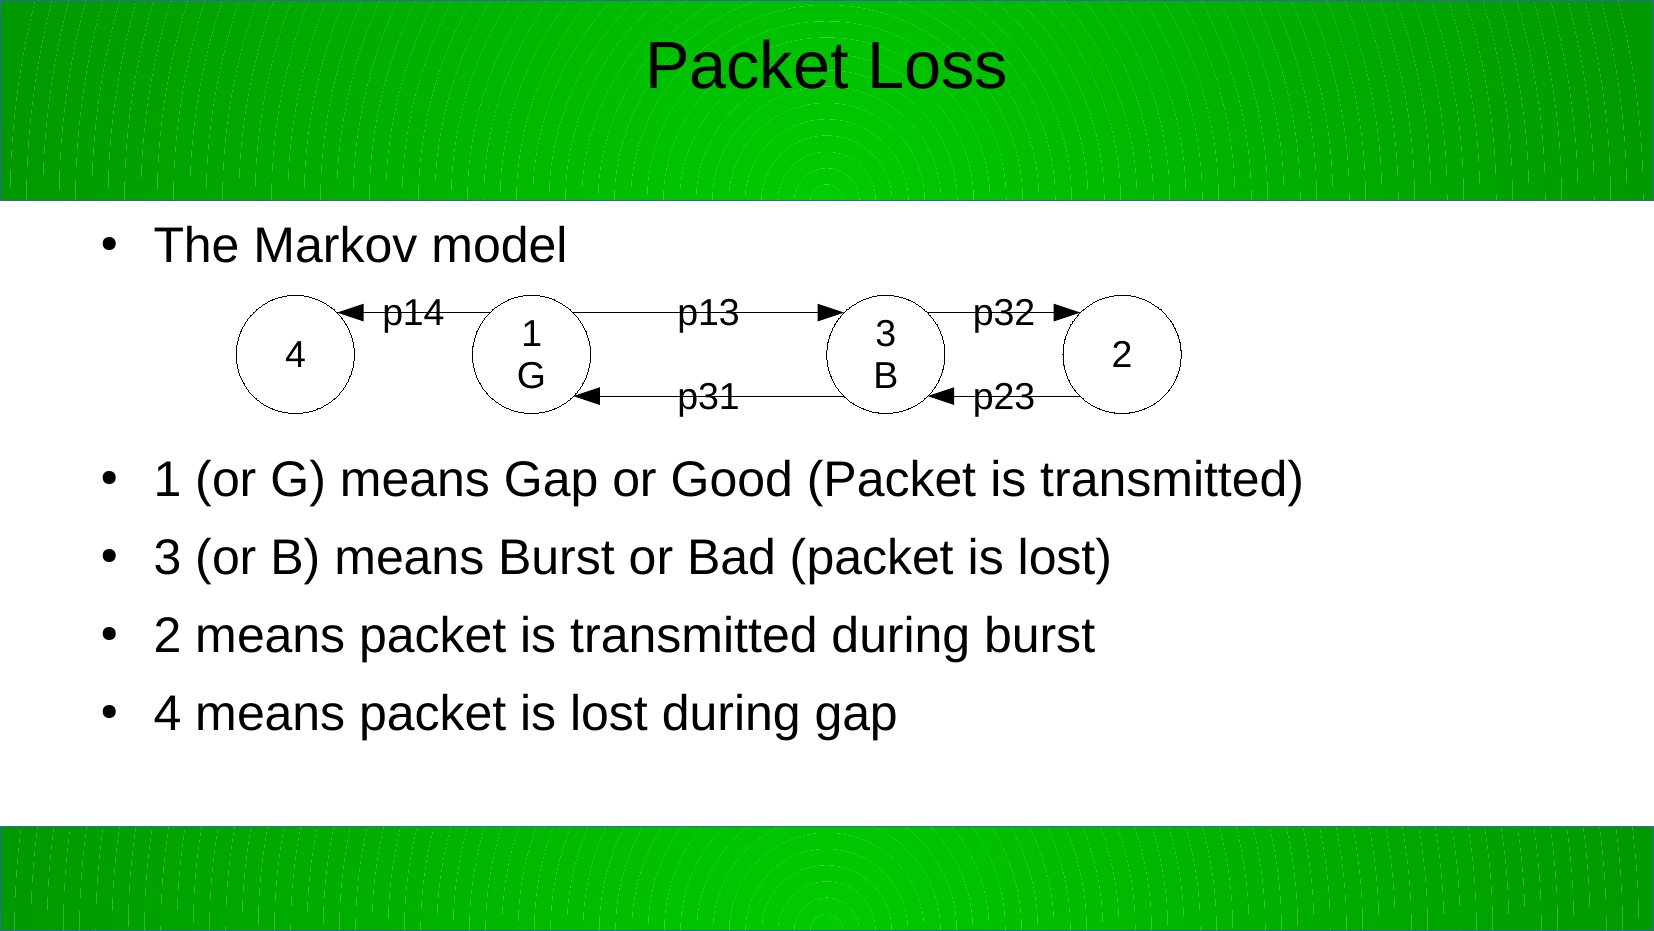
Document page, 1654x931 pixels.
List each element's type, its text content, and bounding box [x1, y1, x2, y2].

text_box 4 [236, 295, 355, 414]
list The Markov model 1 (or G) means Gap or Good (Packet is transmitted) 3 (or B) means Burst or Bad (packet is lost) 2 means packet is transmitted during burst 4 means packet is lost during gap [82, 217, 1571, 758]
text_box 2 [1062, 295, 1182, 414]
text_box 1 G [472, 295, 591, 414]
title Packet Loss [82, 0, 1571, 143]
text_box 3 B [826, 295, 945, 414]
